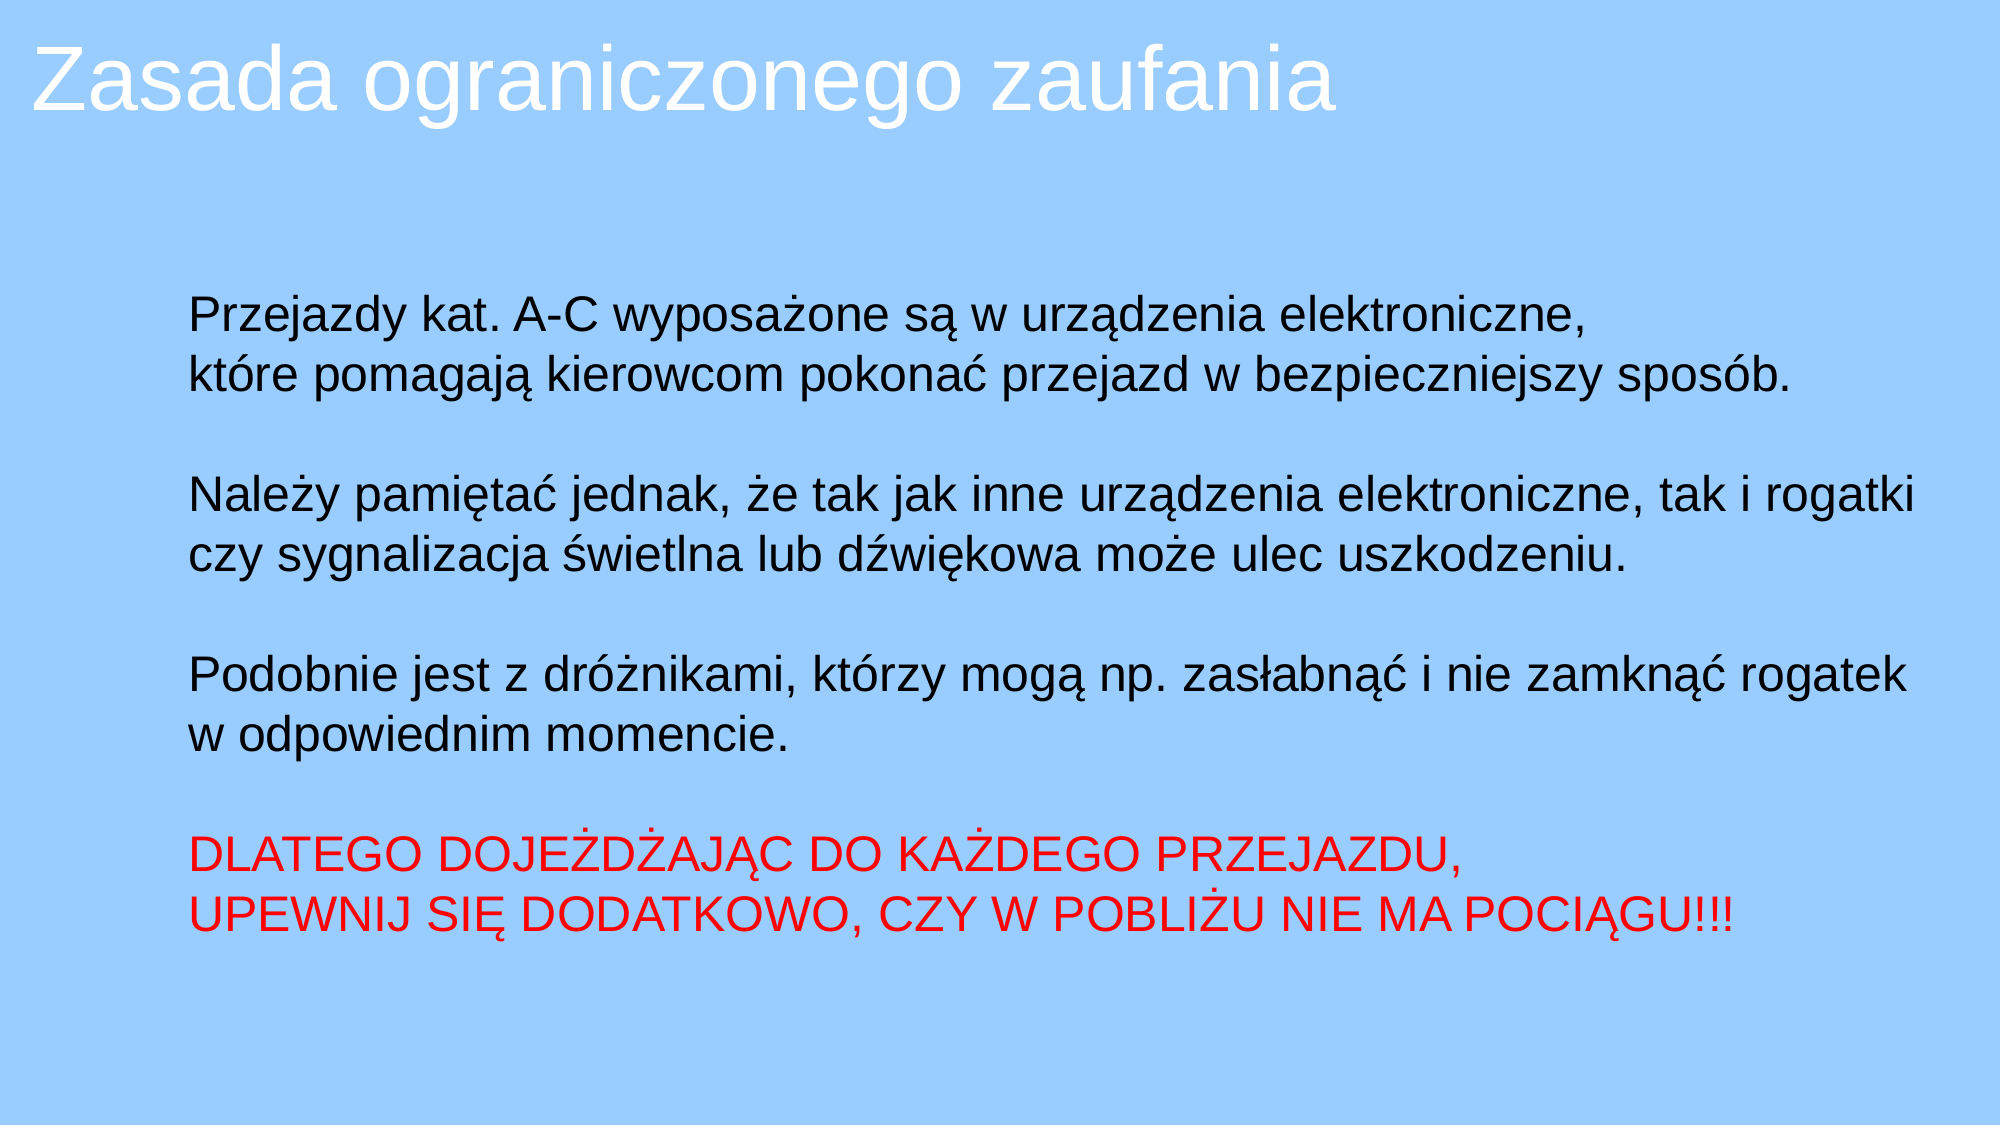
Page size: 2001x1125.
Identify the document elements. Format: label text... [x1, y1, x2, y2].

title Zasada ograniczonego zaufania [17, 23, 1743, 78]
text_box Przejazdy kat. A-C wyposażone są w urządzenia elektroniczne, które pomagają kierowcom pokonać przejazd w bezpieczniejszy sposób. Należy pamiętać jednak, że tak jak inne urządzenia elektroniczne, tak i rogatki czy sygnalizacja świetlna lub dźwiękowa może ulec uszkodzeniu. Podobnie jest z dróżnikami, którzy mogą np. zasłabnąć i nie zamknąć rogatek w odpowiednim momencie. DLATEGO DOJEŻDŻAJĄC DO KAŻDEGO PRZEJAZDU, UPEWNIJ SIĘ DODATKOWO, CZY W POBLIŻU NIE MA POCIĄGU!!! [173, 274, 1946, 949]
